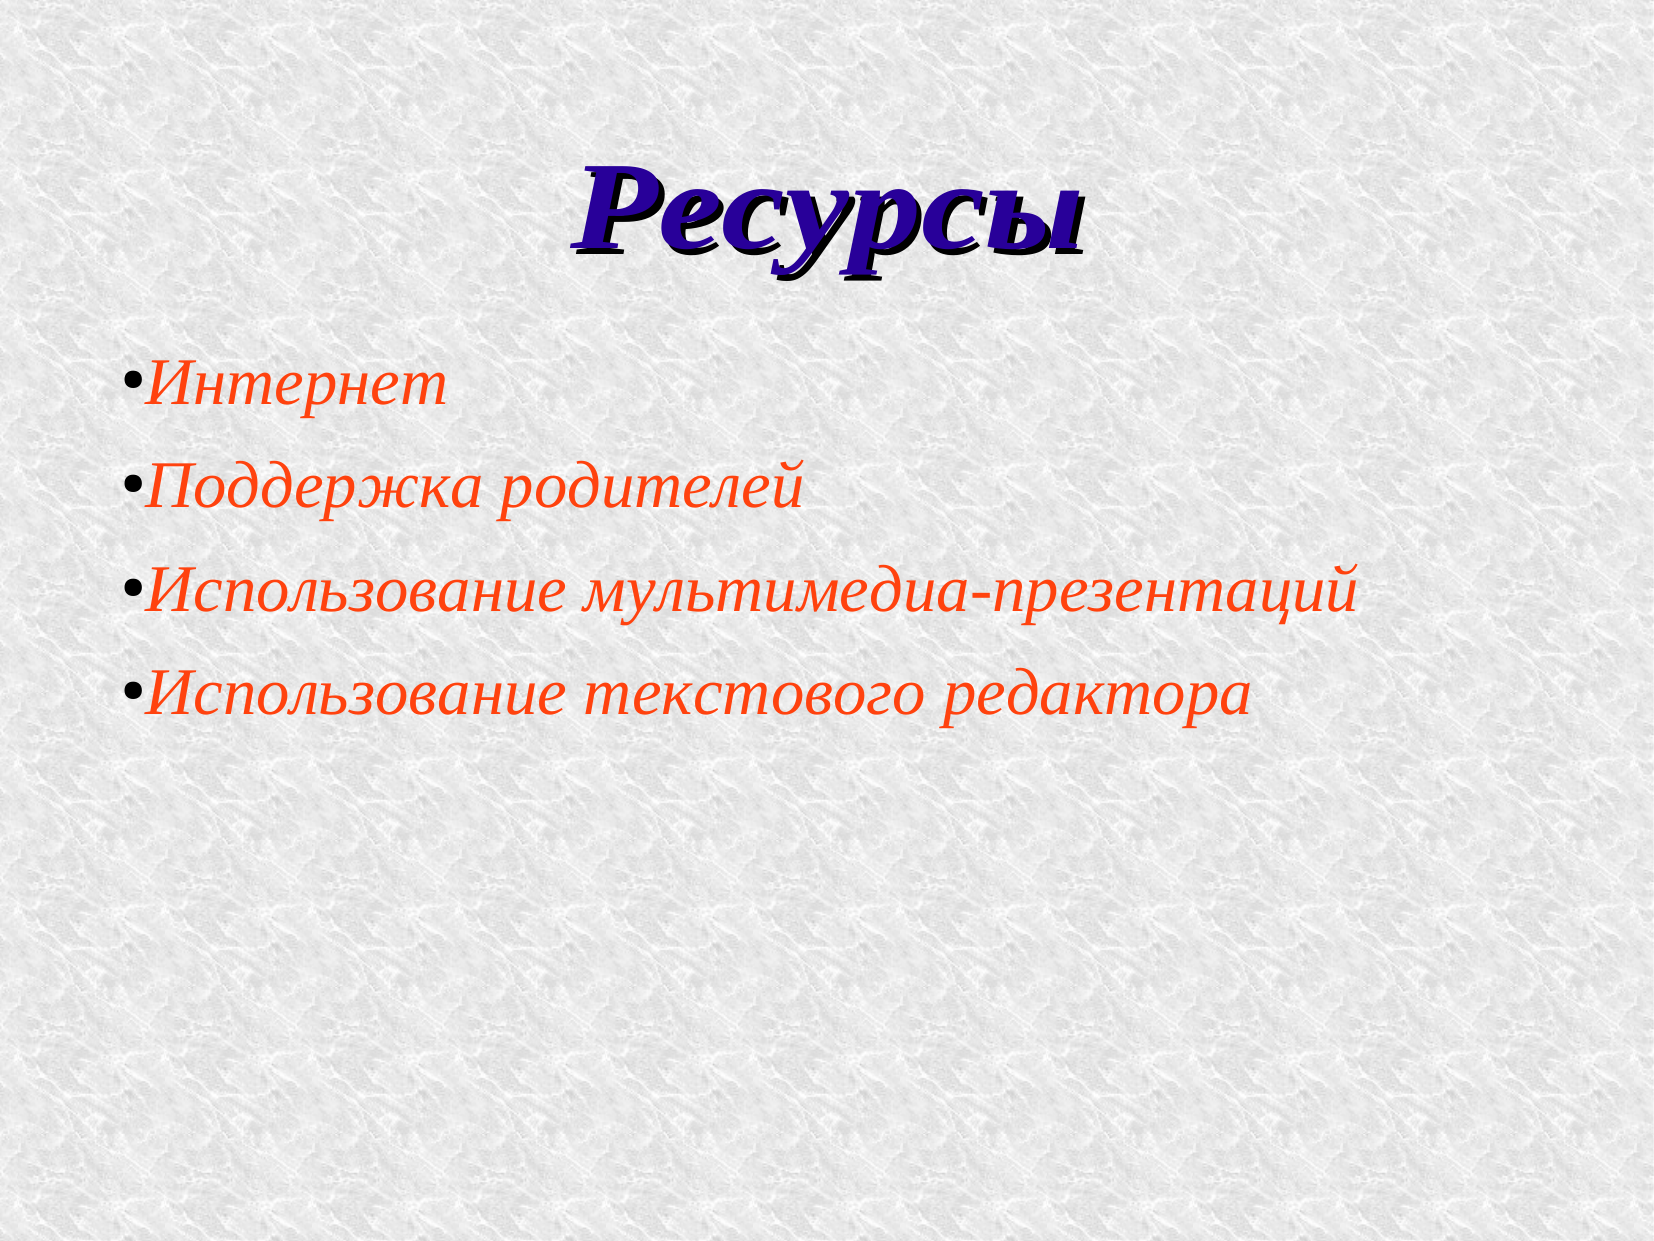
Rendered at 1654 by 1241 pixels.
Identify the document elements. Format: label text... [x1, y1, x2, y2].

picture [0, 0, 1654, 1241]
list Интернет Поддержка родителей Использование мультимедиа-презентаций Использование текстового редактора [121, 344, 1534, 1164]
title Ресурсы [121, 102, 1534, 310]
